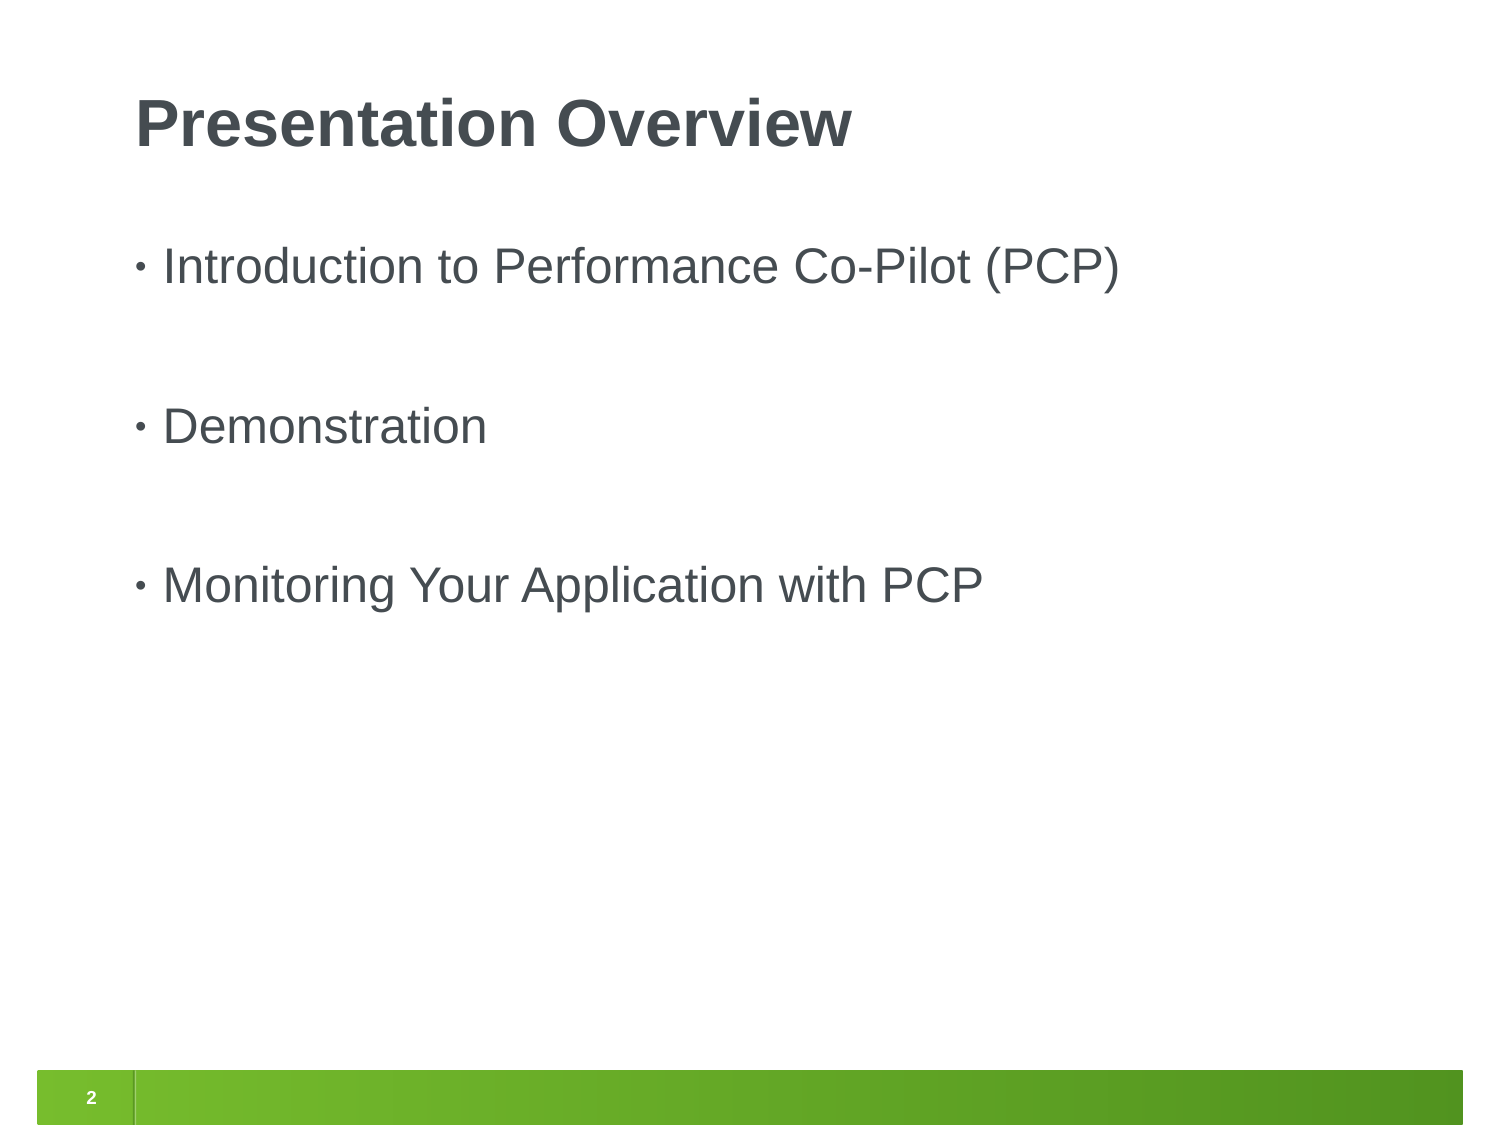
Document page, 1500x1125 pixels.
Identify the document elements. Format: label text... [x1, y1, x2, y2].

list Introduction to Performance Co-Pilot (PCP) Demonstration Monitoring Your Application with PCP [135, 238, 1372, 982]
title Presentation Overview [135, 41, 1372, 204]
